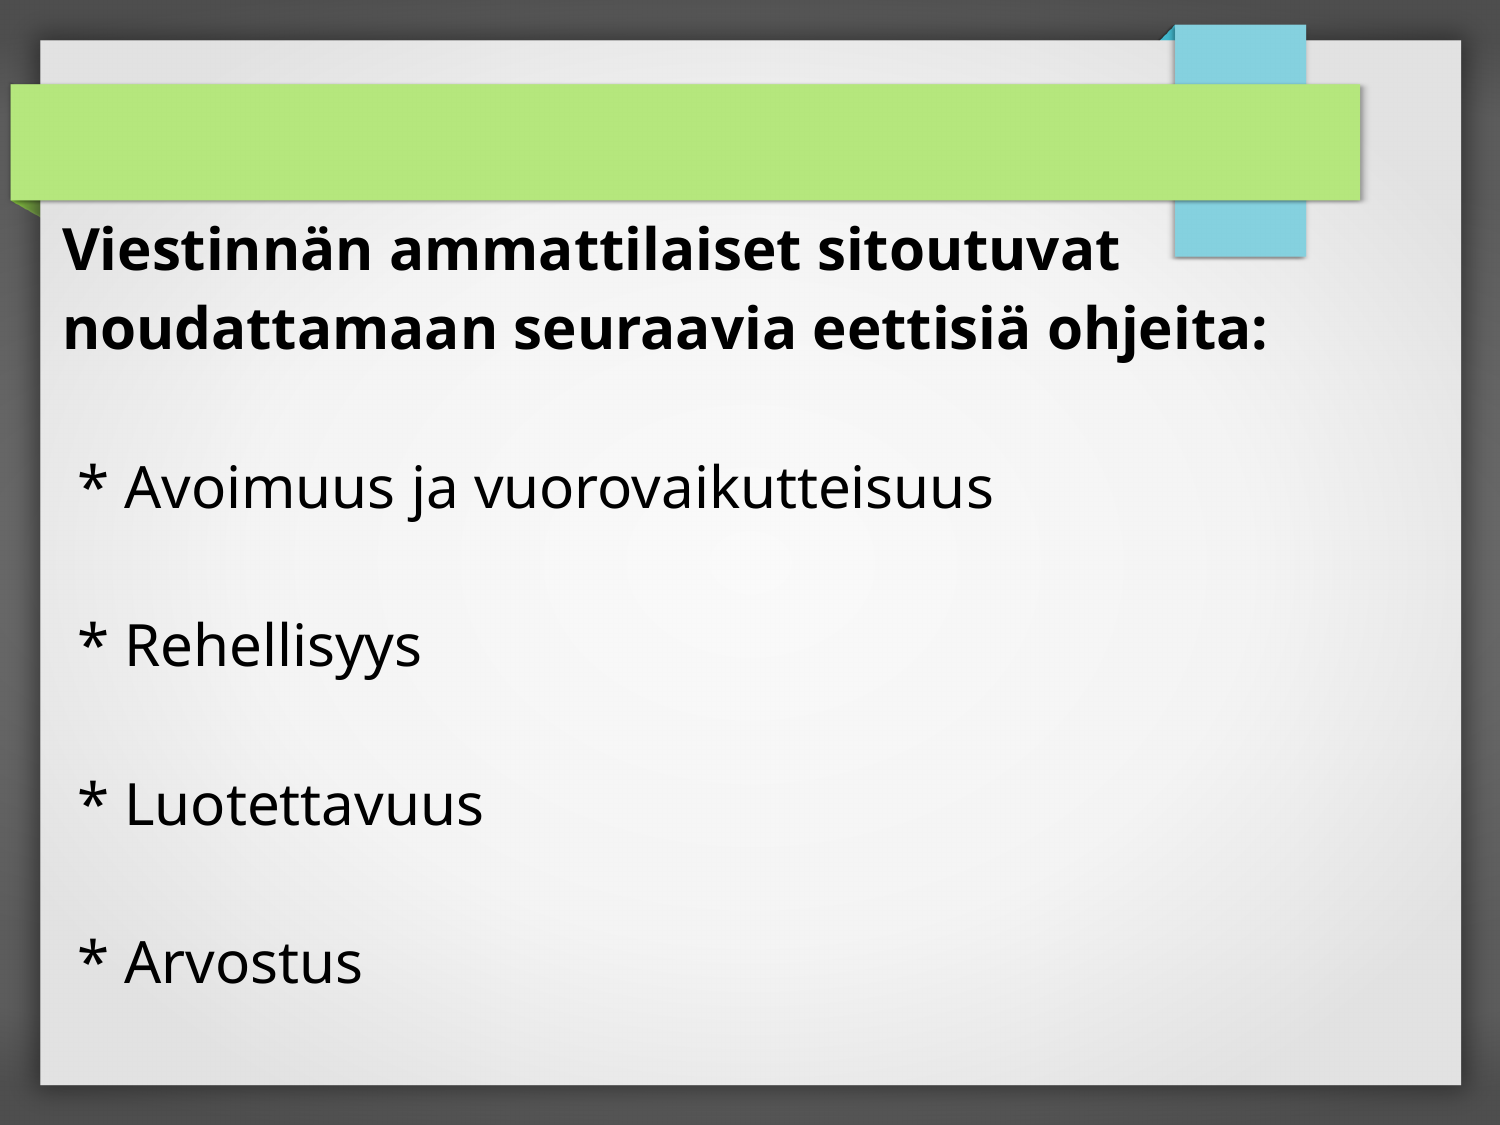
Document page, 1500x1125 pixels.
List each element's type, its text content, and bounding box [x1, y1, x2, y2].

picture [0, 0, 1500, 1125]
text_box Viestinnän ammattilaiset sitoutuvat noudattamaan seuraavia eettisiä ohjeita: * Avoimuus ja vuorovaikutteisuus * Rehellisyys * Luotettavuus * Arvostus [47, 200, 1458, 893]
